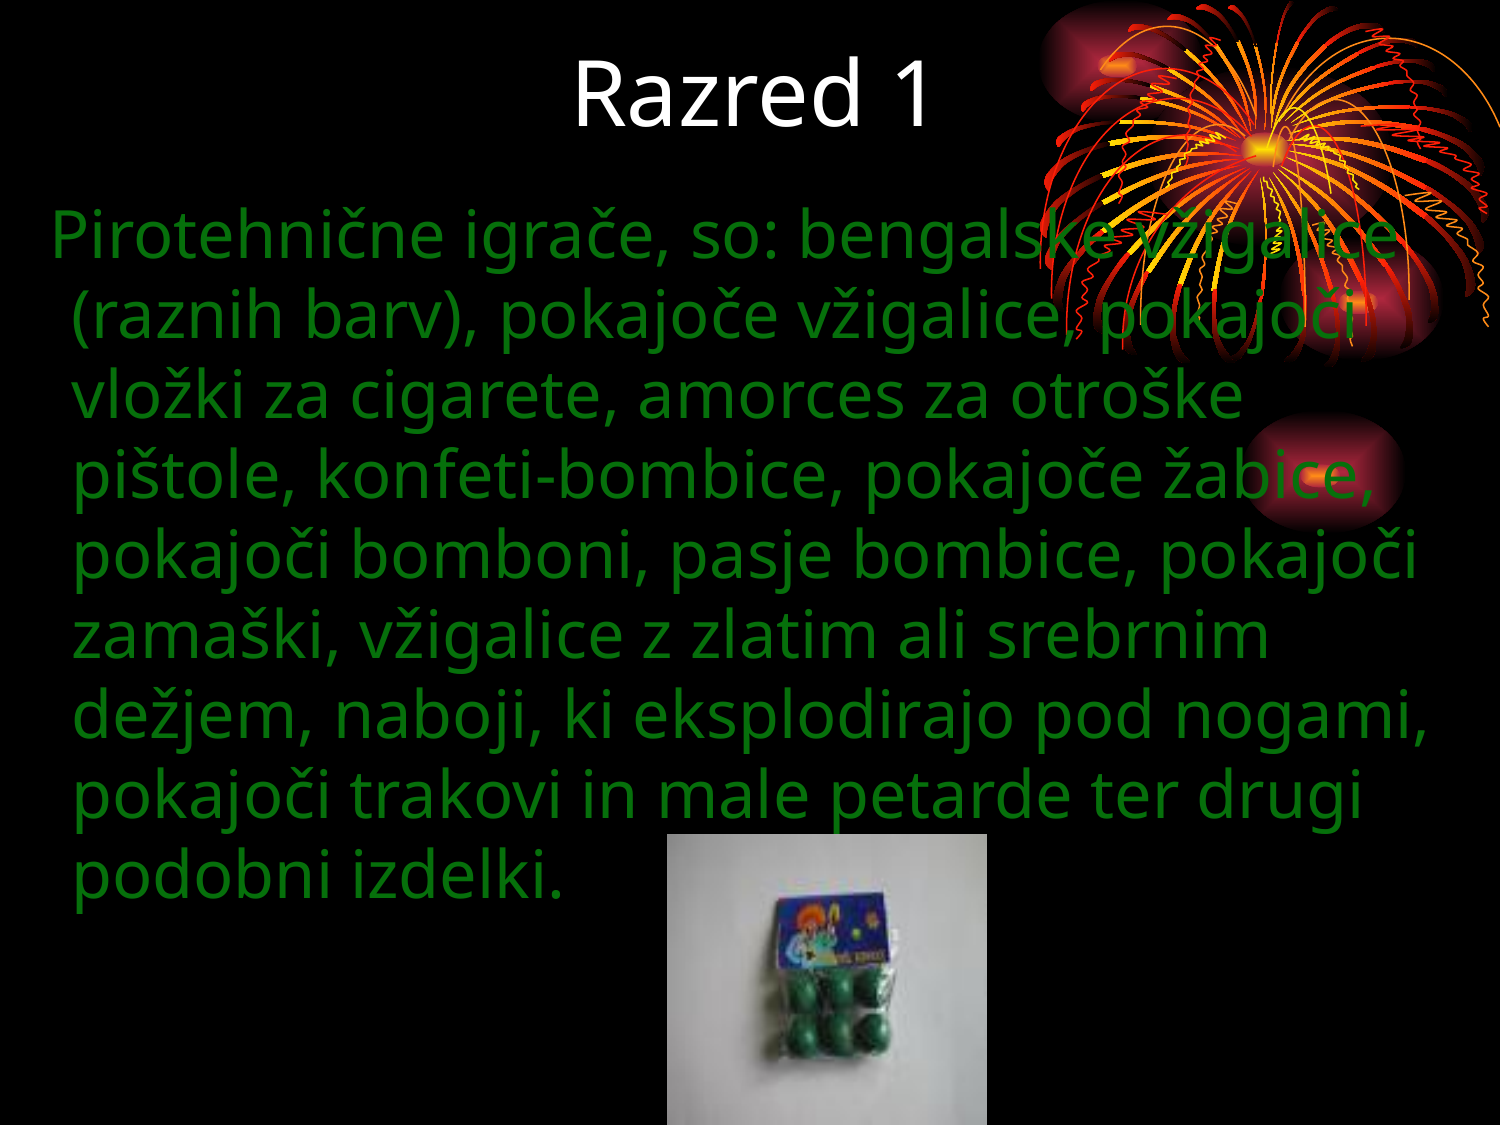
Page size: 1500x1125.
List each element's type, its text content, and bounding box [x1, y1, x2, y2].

title Razred 1 [11, 0, 1500, 184]
list Pirotehnične igrače, so: bengalske vžigalice (raznih barv), pokajoče vžigalice, pokajoči vložki za cigarete, amorces za otroške pištole, konfeti-bombice, pokajoče žabice, pokajoči bomboni, pasje bombice, pokajoči zamaški, vžigalice z zlatim ali srebrnim dežjem, naboji, ki eksplodirajo pod nogami, pokajoči trakovi in male petarde ter drugi podobni izdelki. [0, 184, 1500, 1125]
